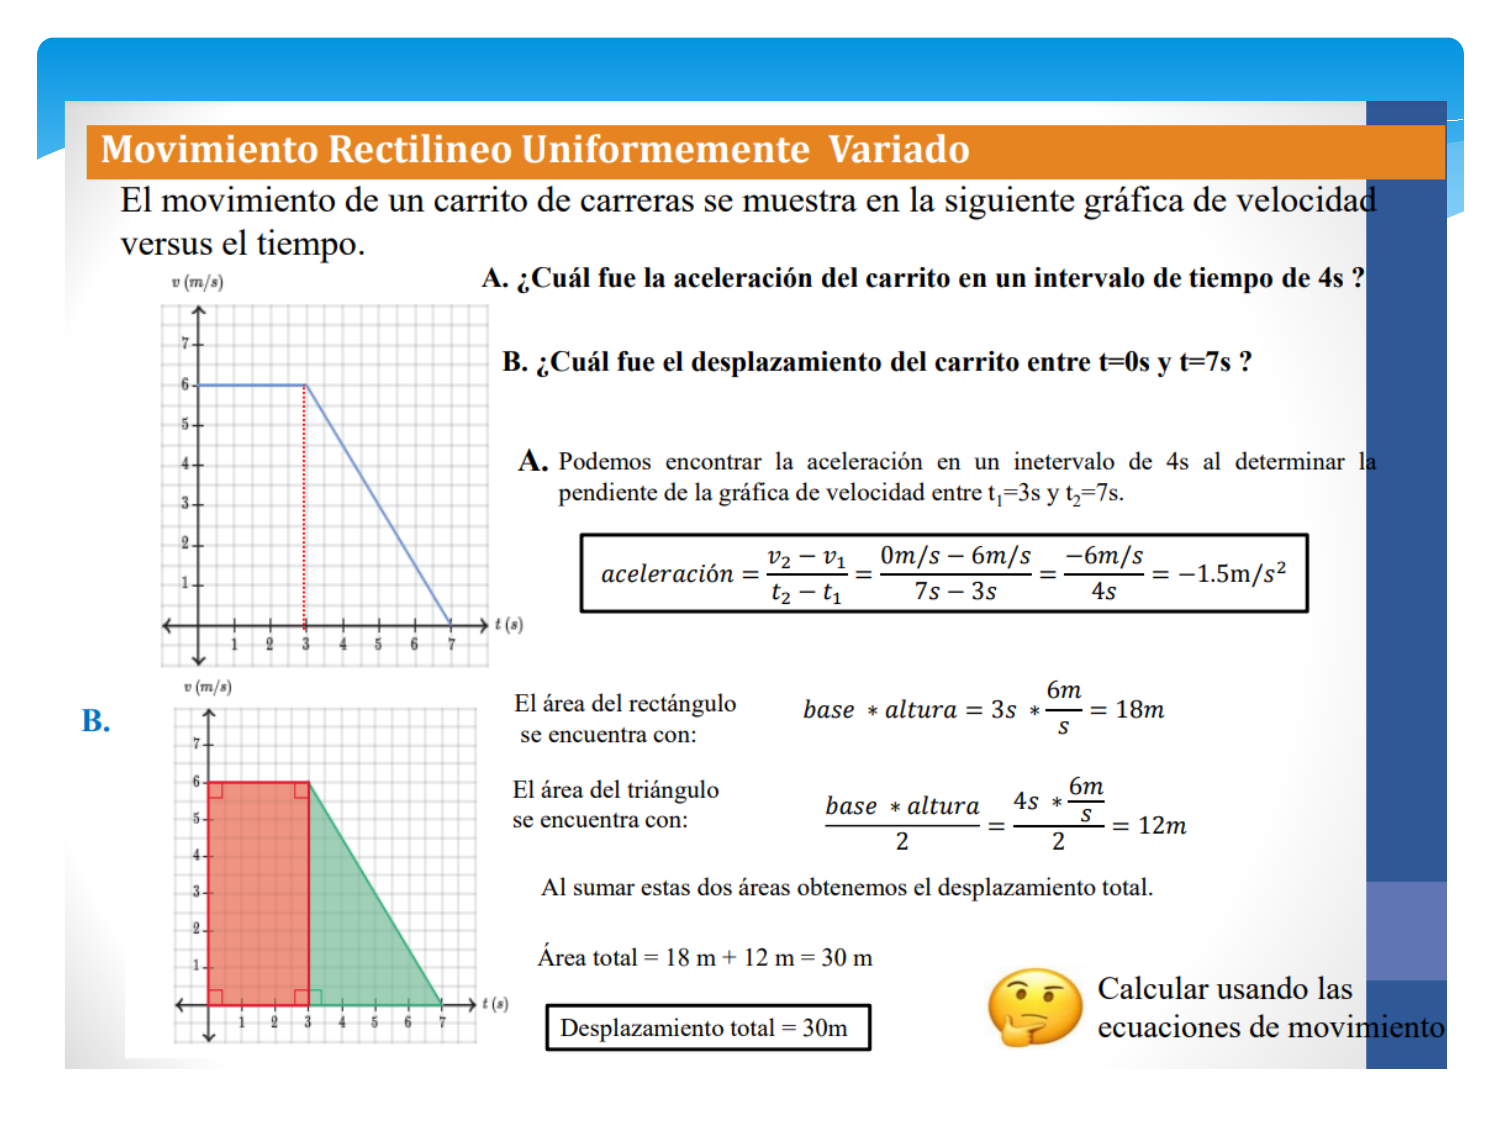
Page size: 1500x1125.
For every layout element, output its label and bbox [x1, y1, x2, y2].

picture [64, 101, 1447, 1069]
